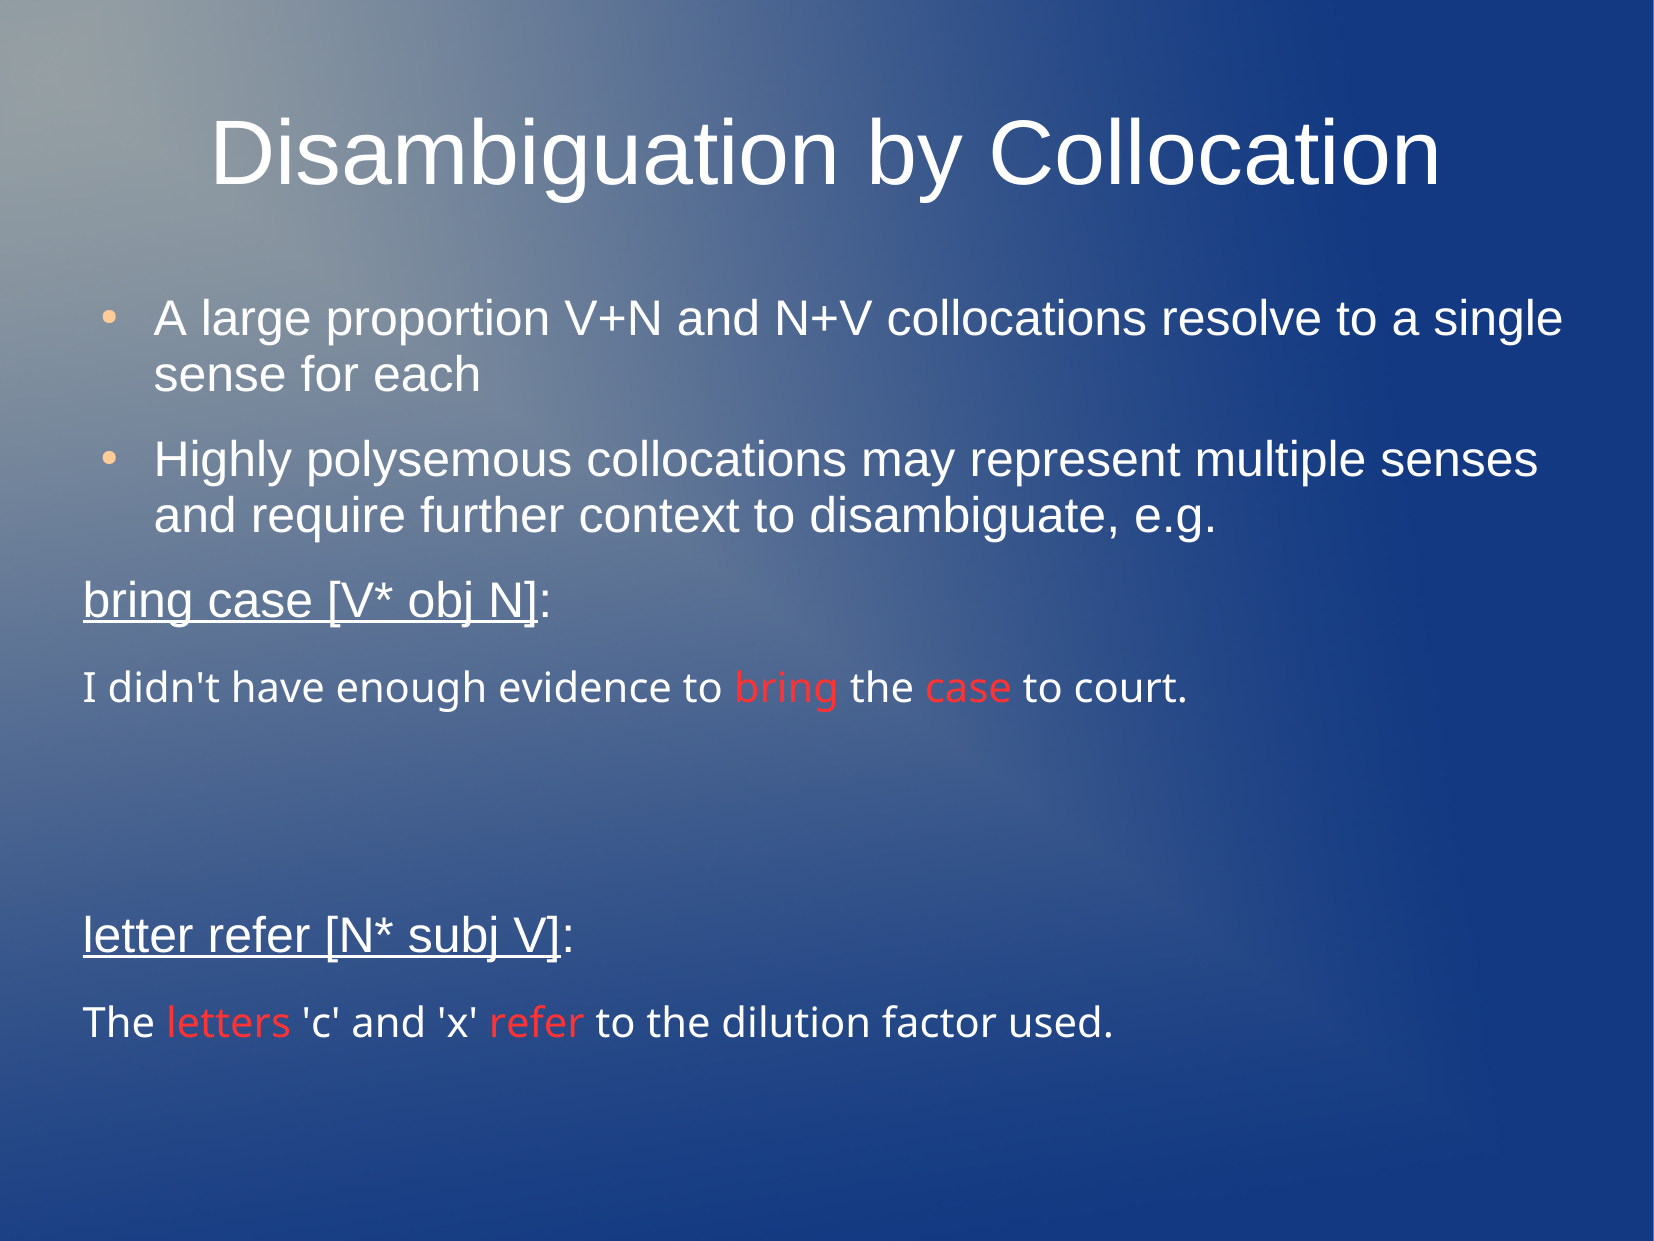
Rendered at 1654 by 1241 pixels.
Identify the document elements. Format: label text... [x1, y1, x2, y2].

picture [0, 0, 1654, 1241]
title Disambiguation by Collocation [82, 49, 1571, 257]
list A large proportion V+N and N+V collocations resolve to a single sense for each Highly polysemous collocations may represent multiple senses and require further context to disambiguate, e.g. bring case [V* obj N]: I didn't have enough evidence to bring the case to court. letter refer [N* subj V]: The letters 'c' and 'x' refer to the dilution factor used. [82, 290, 1571, 1199]
